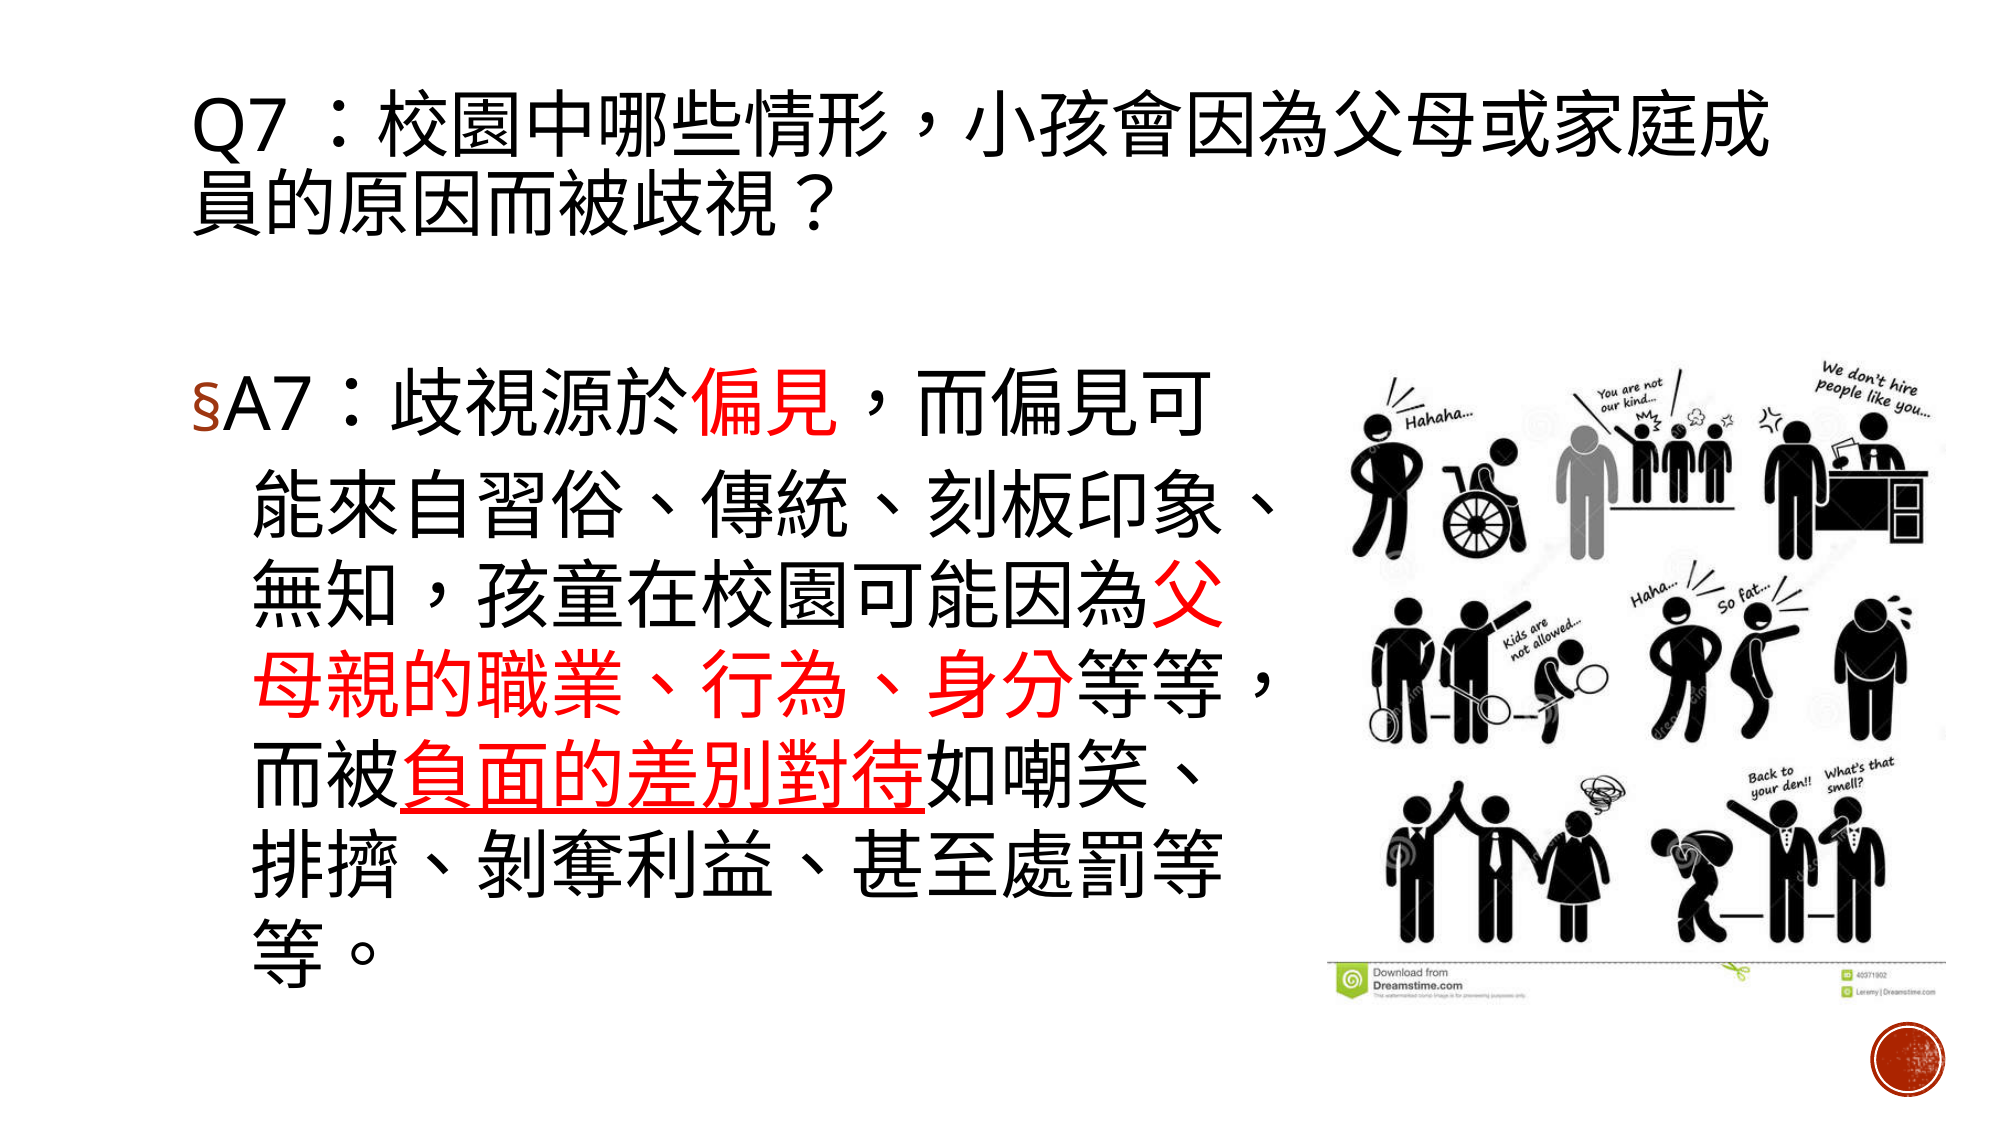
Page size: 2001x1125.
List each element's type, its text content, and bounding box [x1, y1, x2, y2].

picture [1327, 343, 1946, 1006]
list A7：歧視源於偏見，而偏見可能來自習俗、傳統、刻板印象、無知，孩童在校園可能因為父母親的職業、行為、身分等等，而被負面的差別對待如嘲笑、排擠、剝奪利益、甚至處罰等等。 [175, 348, 1266, 1013]
title Q7：校園中哪些情形，小孩會因為父母或家庭成員的原因而被歧視？ [175, 79, 1826, 344]
